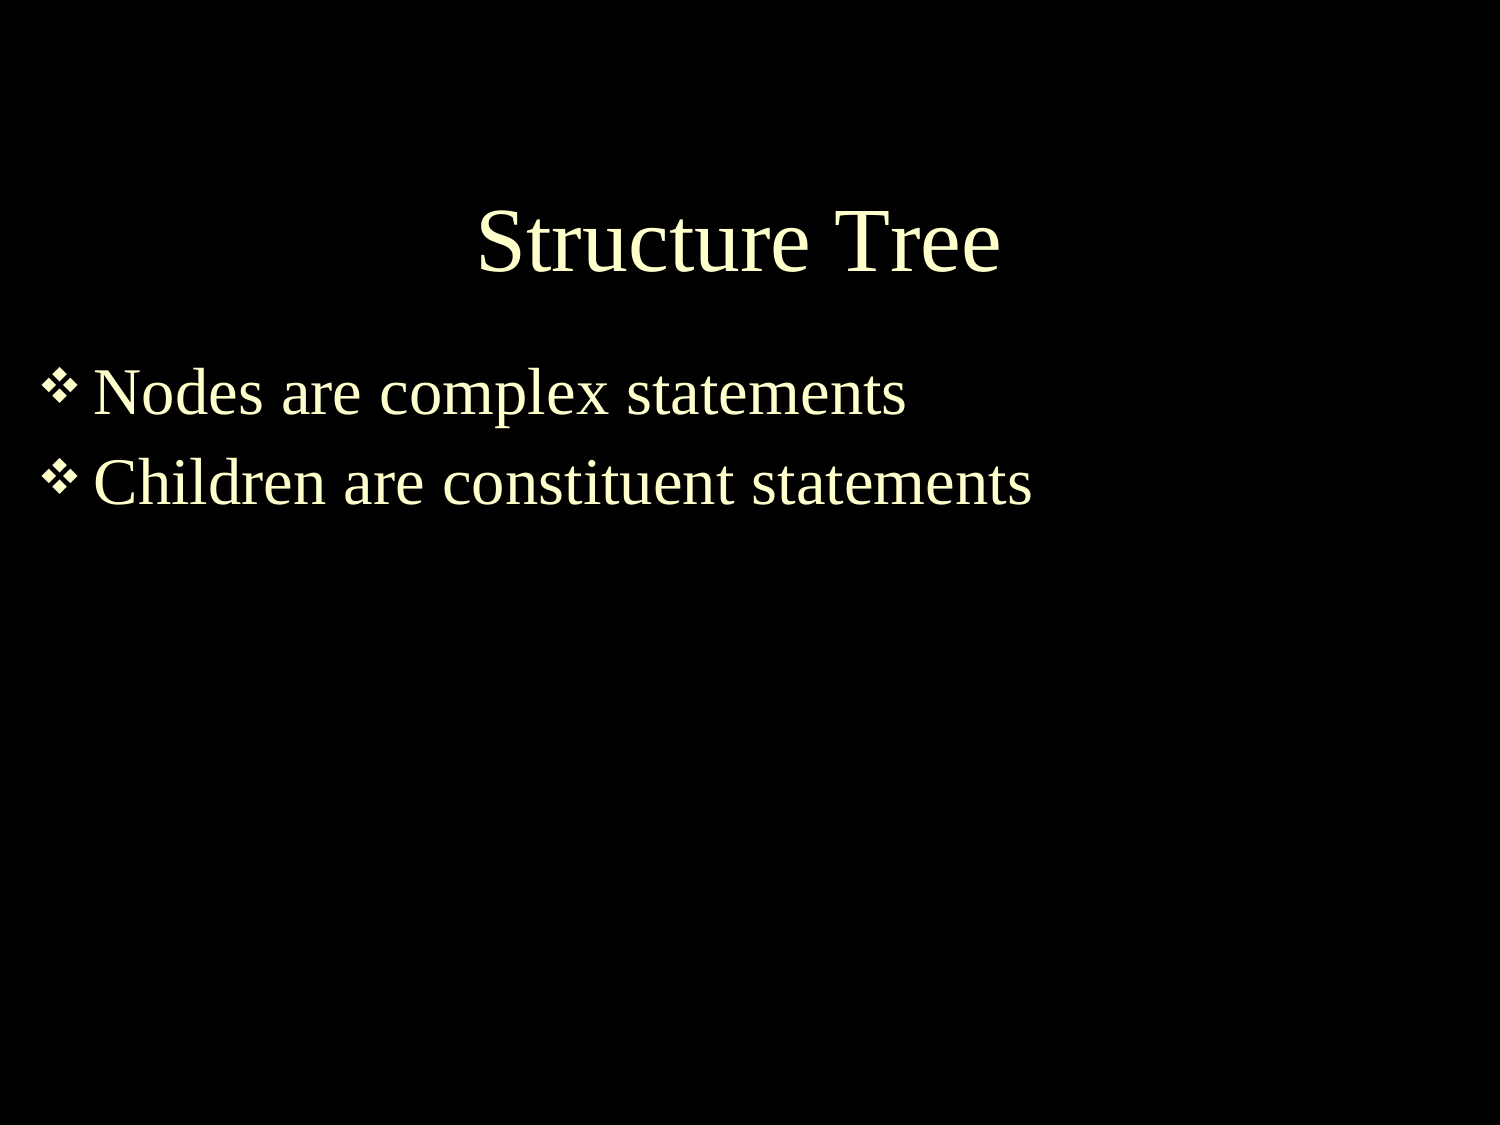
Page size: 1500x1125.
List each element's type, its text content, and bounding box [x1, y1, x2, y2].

title Structure Tree [22, 145, 1480, 336]
list Nodes are complex statements Children are constituent statements [22, 347, 1482, 1026]
